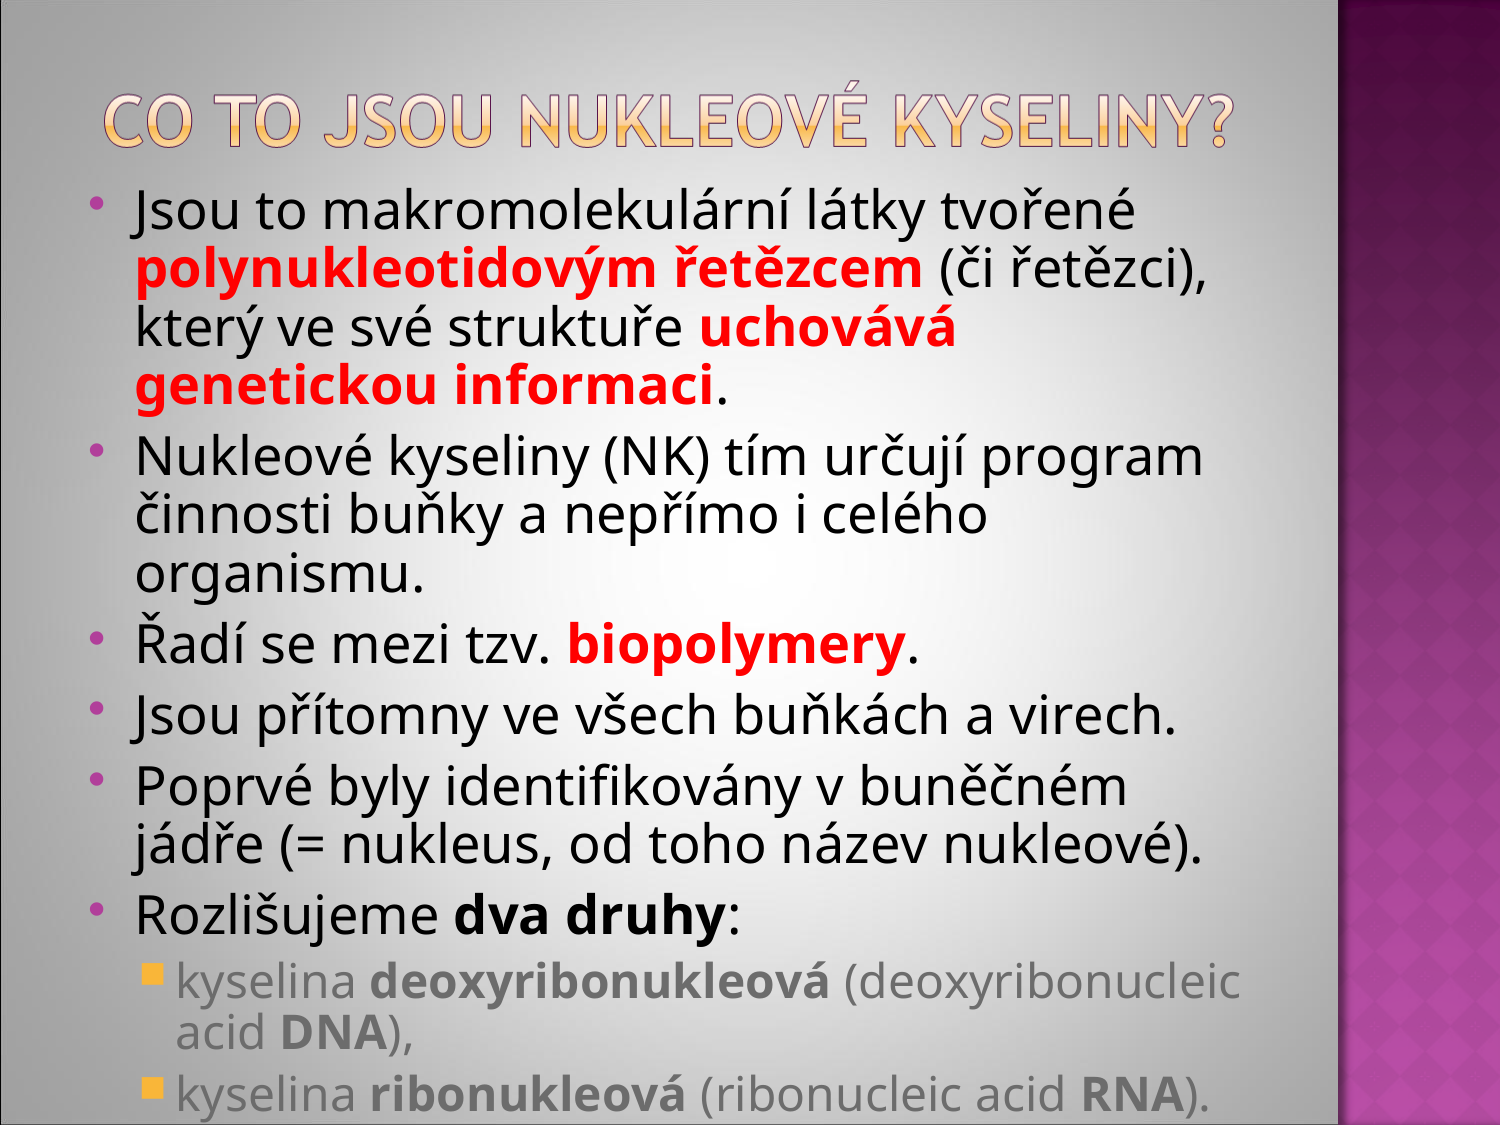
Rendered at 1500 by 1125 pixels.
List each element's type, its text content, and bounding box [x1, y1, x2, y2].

list Jsou to makromolekulární látky tvořené polynukleotidovým řetězcem (či řetězci), který ve své struktuře uchovává genetickou informaci. Nukleové kyseliny (NK) tím určují program činnosti buňky a nepřímo i celého organismu. Řadí se mezi tzv. biopolymery. Jsou přítomny ve všech buňkách a virech. Poprvé byly identifikovány v buněčném jádře (= nukleus, od toho název nukleové). Rozlišujeme dva druhy: kyselina deoxyribonukleová (deoxyribonucleic acid DNA), kyselina ribonukleová (ribonucleic acid RNA). [75, 174, 1263, 1125]
text_box [59, 23, 1280, 165]
picture [0, 0, 1500, 1125]
